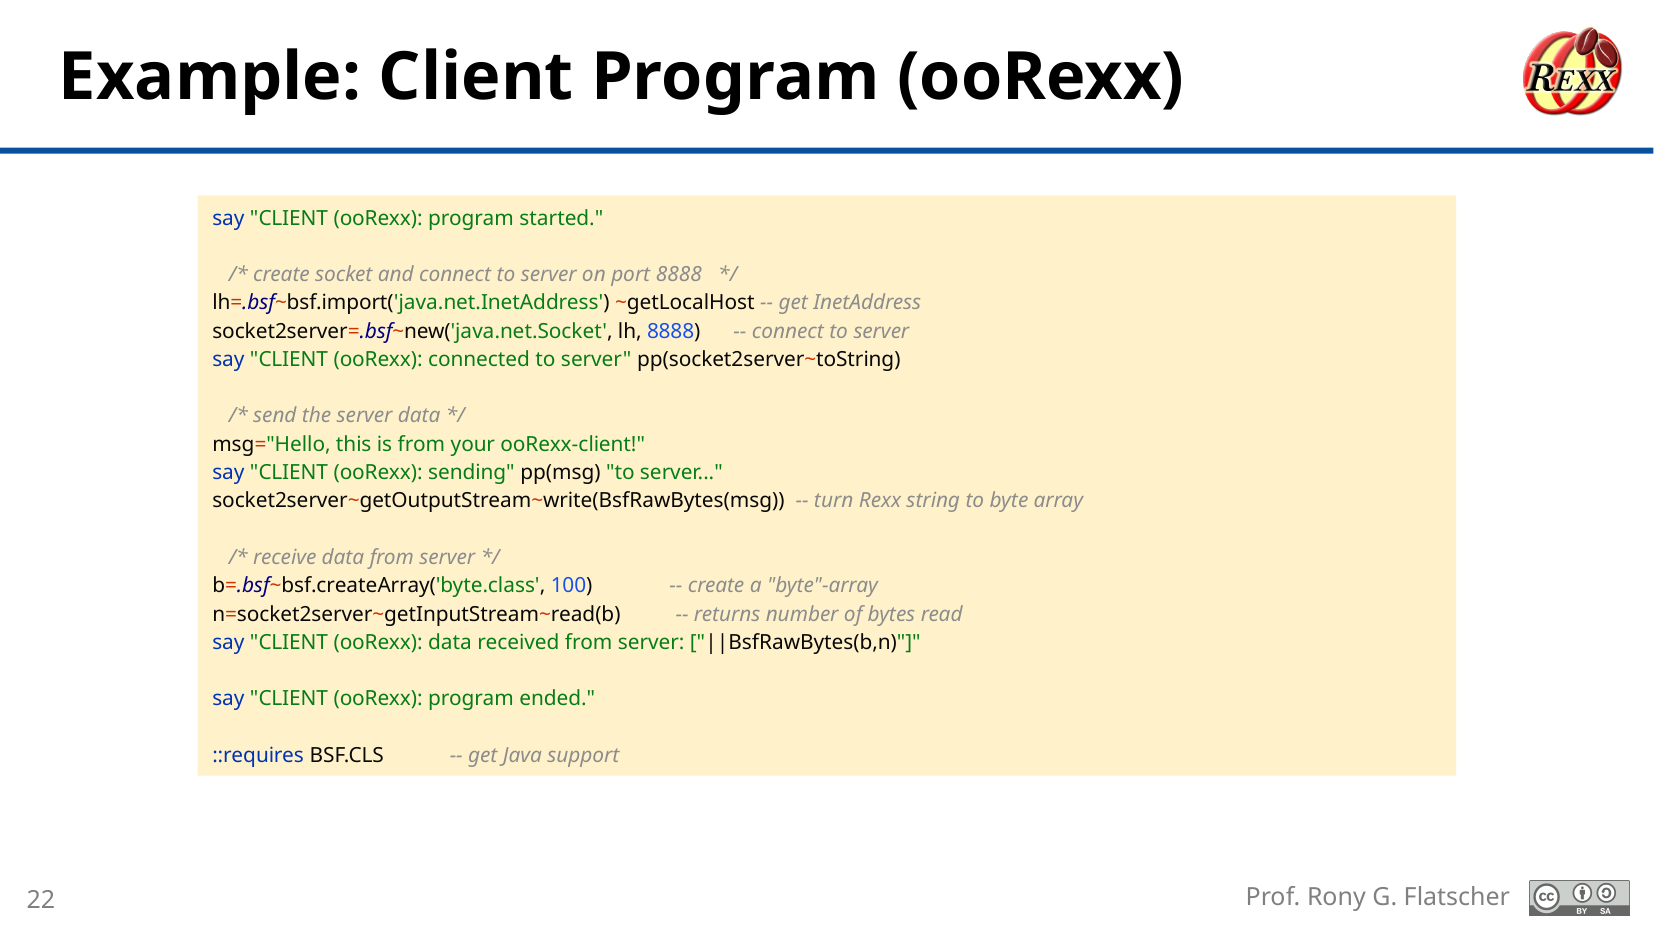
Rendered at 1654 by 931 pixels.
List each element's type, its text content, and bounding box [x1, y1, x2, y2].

text_box say "CLIENT (ooRexx): program started." /* create socket and connect to server on port 8888 */ lh=.bsf~bsf.import('java.net.InetAddress') ~getLocalHost -- get InetAddress socket2server=.bsf~new('java.net.Socket', lh, 8888) -- connect to server say "CLIENT (ooRexx): connected to server" pp(socket2server~toString) /* send the server data */ msg="Hello, this is from your ooRexx-client!" say "CLIENT (ooRexx): sending" pp(msg) "to server..." socket2server~getOutputStream~write(BsfRawBytes(msg)) -- turn Rexx string to byte array /* receive data from server */ b=.bsf~bsf.createArray('byte.class', 100) -- create a "byte"-array n=socket2server~getInputStream~read(b) -- returns number of bytes read say "CLIENT (ooRexx): data received from server: ["||BsfRawBytes(b,n)"]" say "CLIENT (ooRexx): program ended." ::requires BSF.CLS -- get Java support [197, 195, 1457, 751]
title Example: Client Program (ooRexx) [0, 0, 1654, 148]
